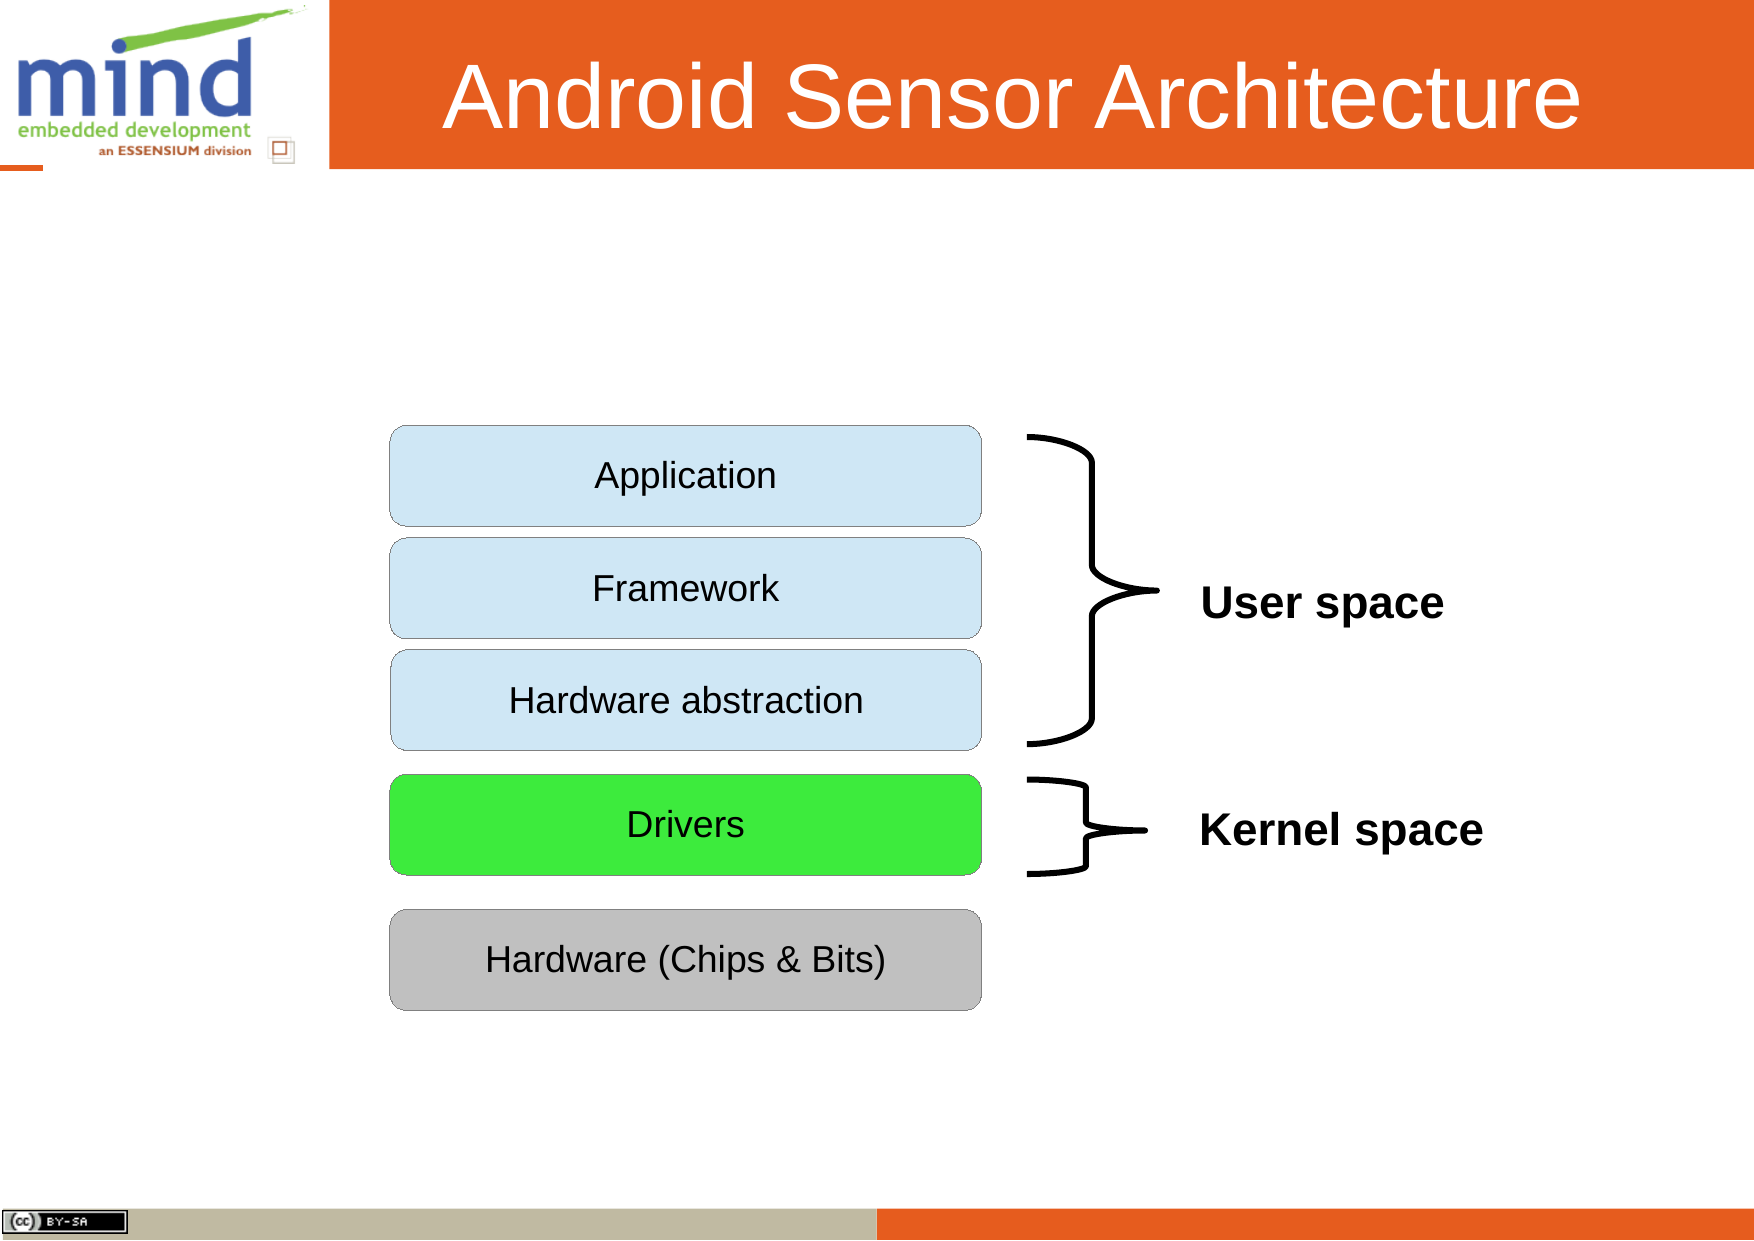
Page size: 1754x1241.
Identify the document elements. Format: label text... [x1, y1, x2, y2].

text_box Hardware (Chips & Bits) [389, 909, 982, 1011]
text_box Application [389, 425, 982, 527]
picture [5, 5, 224, 164]
picture [2, 1210, 128, 1234]
text_box User space [1185, 569, 1461, 636]
text_box Framework [389, 537, 982, 639]
text_box Drivers [389, 774, 982, 876]
title Android Sensor Architecture [224, 0, 1754, 201]
text_box Hardware abstraction [390, 649, 982, 751]
text_box Kernel space [1184, 796, 1500, 863]
